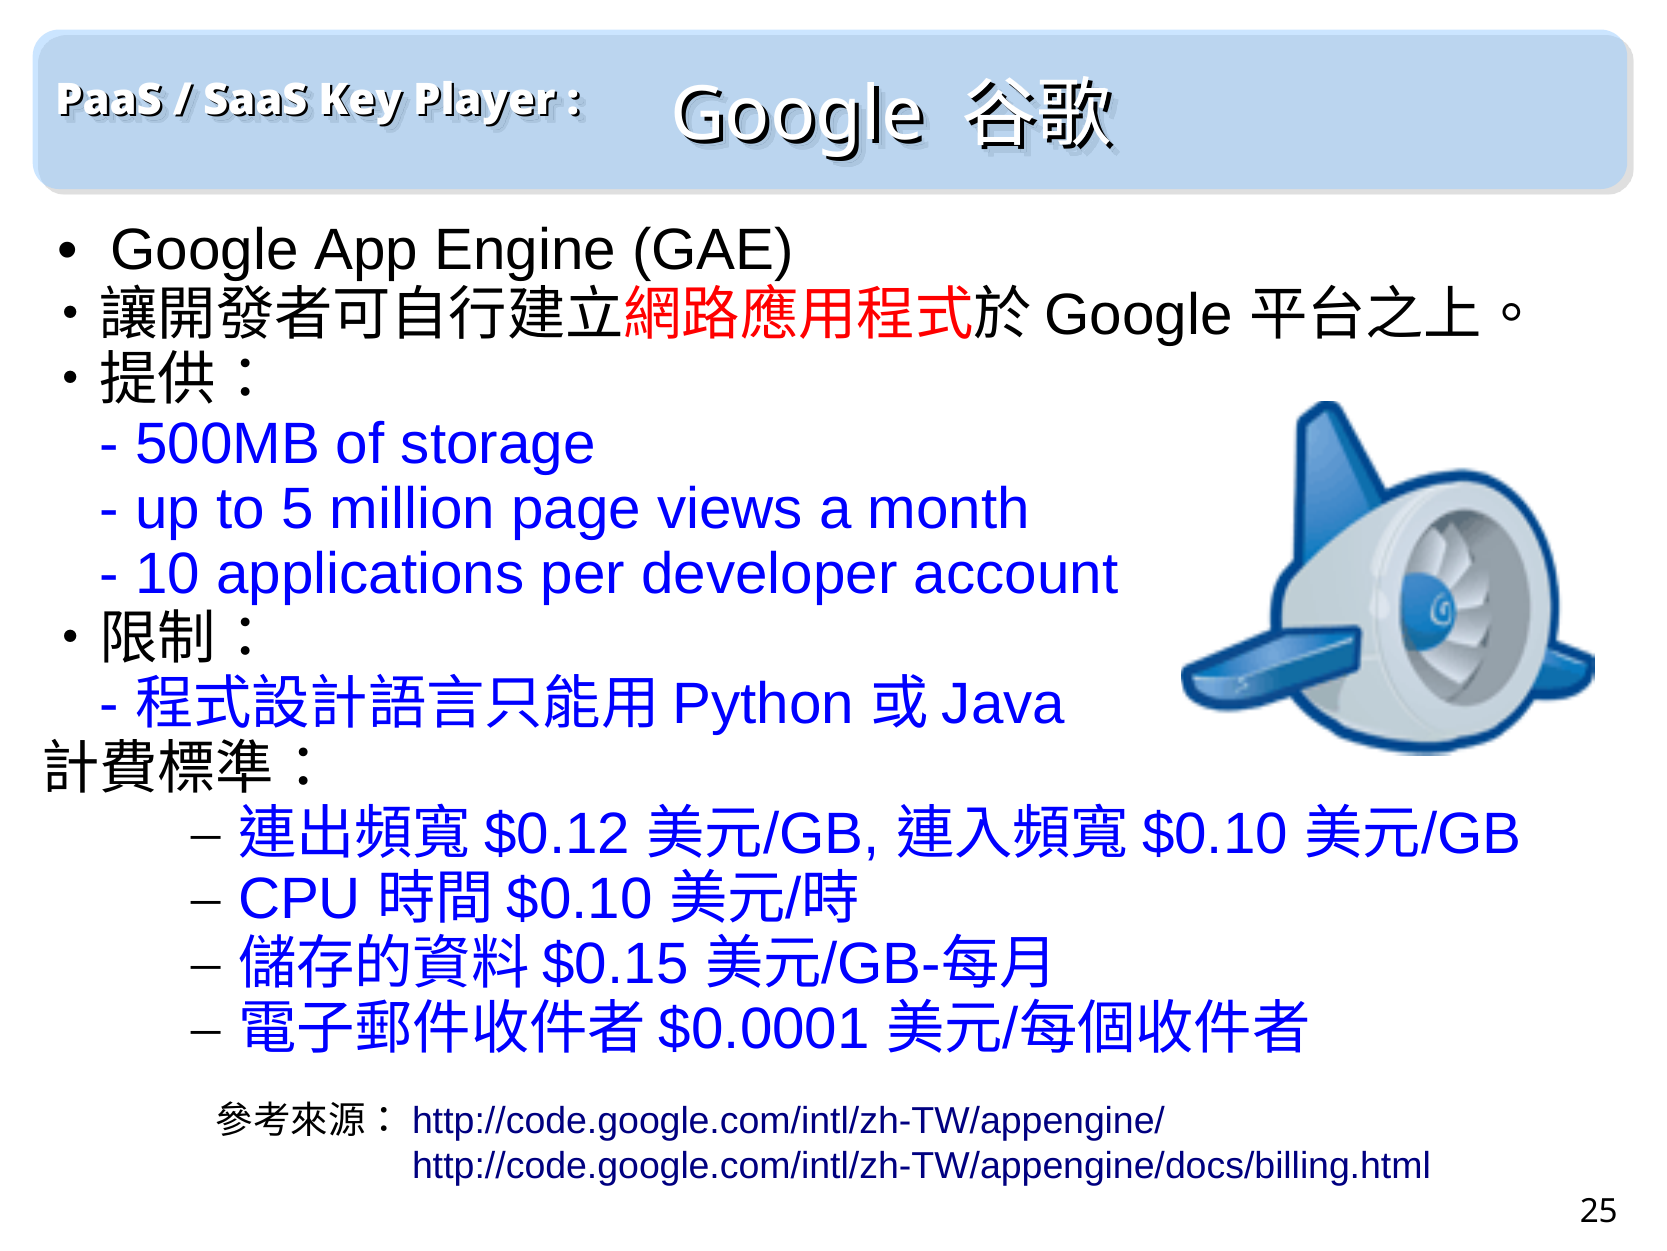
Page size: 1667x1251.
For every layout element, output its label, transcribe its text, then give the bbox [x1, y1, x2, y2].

text_box PaaS / SaaS Key Player : Google 谷歌 [32, 29, 1628, 190]
text_box 參考來源：http://code.google.com/intl/zh-TW/appengine/ http://code.google.com/intl/zh-TW/appengine/docs/billing.html [200, 1088, 1501, 1194]
picture [1181, 401, 1595, 756]
list • Google App Engine (GAE) •讓開發者可自行建立網路應用程式於 Google 平台之上。 •提供： - 500MB of storage - up to 5 million page views a month - 10 applications per developer account •限制： - 程式設計語言只能用 Python 或 Java 計費標準： 連出頻寬 $0.12 美元/GB, 連入頻寬 $0.10 美元/GB CPU 時間 $0.10 美元/時 儲存的資料 $0.15 美元/GB-每月 電子郵件收件者 $0.0001 美元/每個收件者 [41, 212, 1607, 1064]
